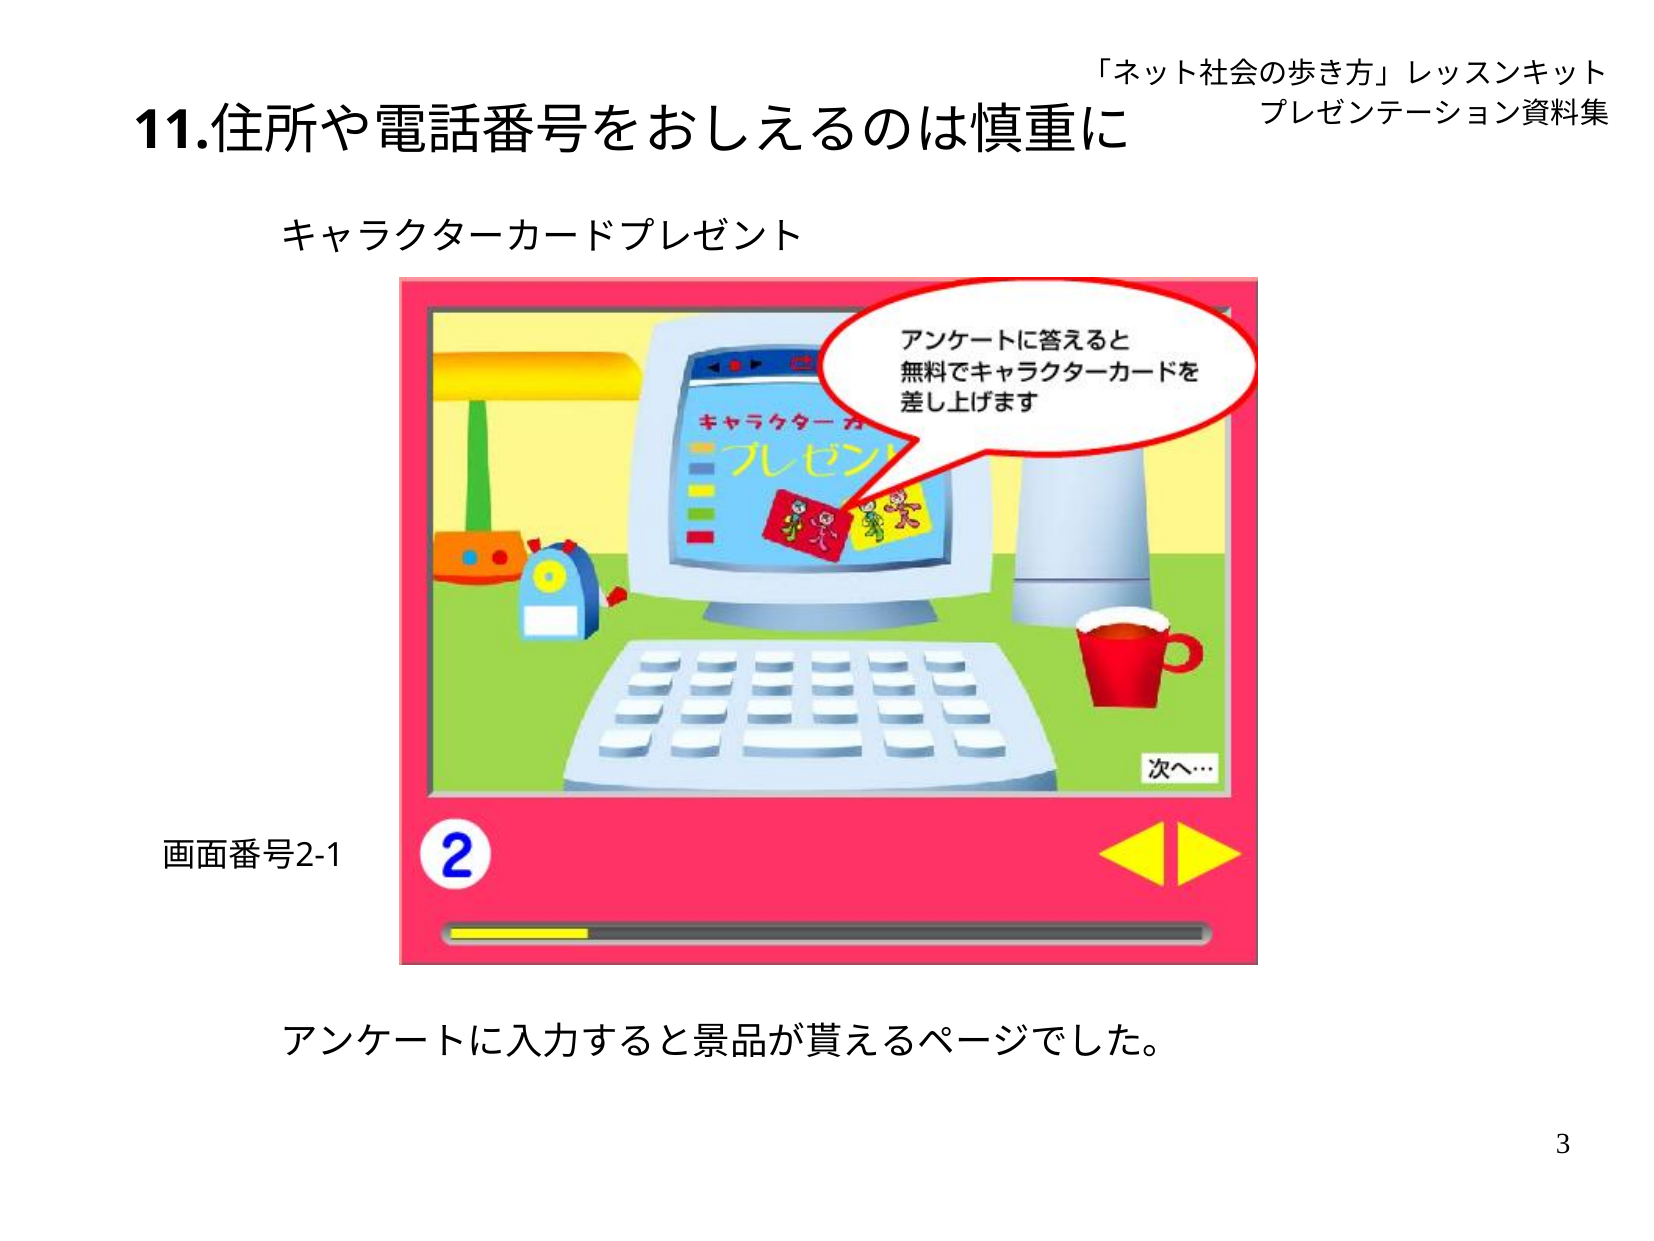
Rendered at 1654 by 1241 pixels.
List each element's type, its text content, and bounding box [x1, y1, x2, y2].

text_box 「ネット社会の歩き方」レッスンキット プレゼンテーション資料集 [1062, 44, 1625, 139]
text_box アンケートに入力すると景品が貰えるページでした。 [265, 1003, 1447, 1074]
text_box キャラクターカードプレゼント [265, 206, 1004, 267]
picture [399, 277, 1258, 965]
text_box 11.住所や電話番号をおしえるのは慎重に [118, 88, 1241, 169]
text_box 画面番号2-1 [147, 826, 384, 882]
